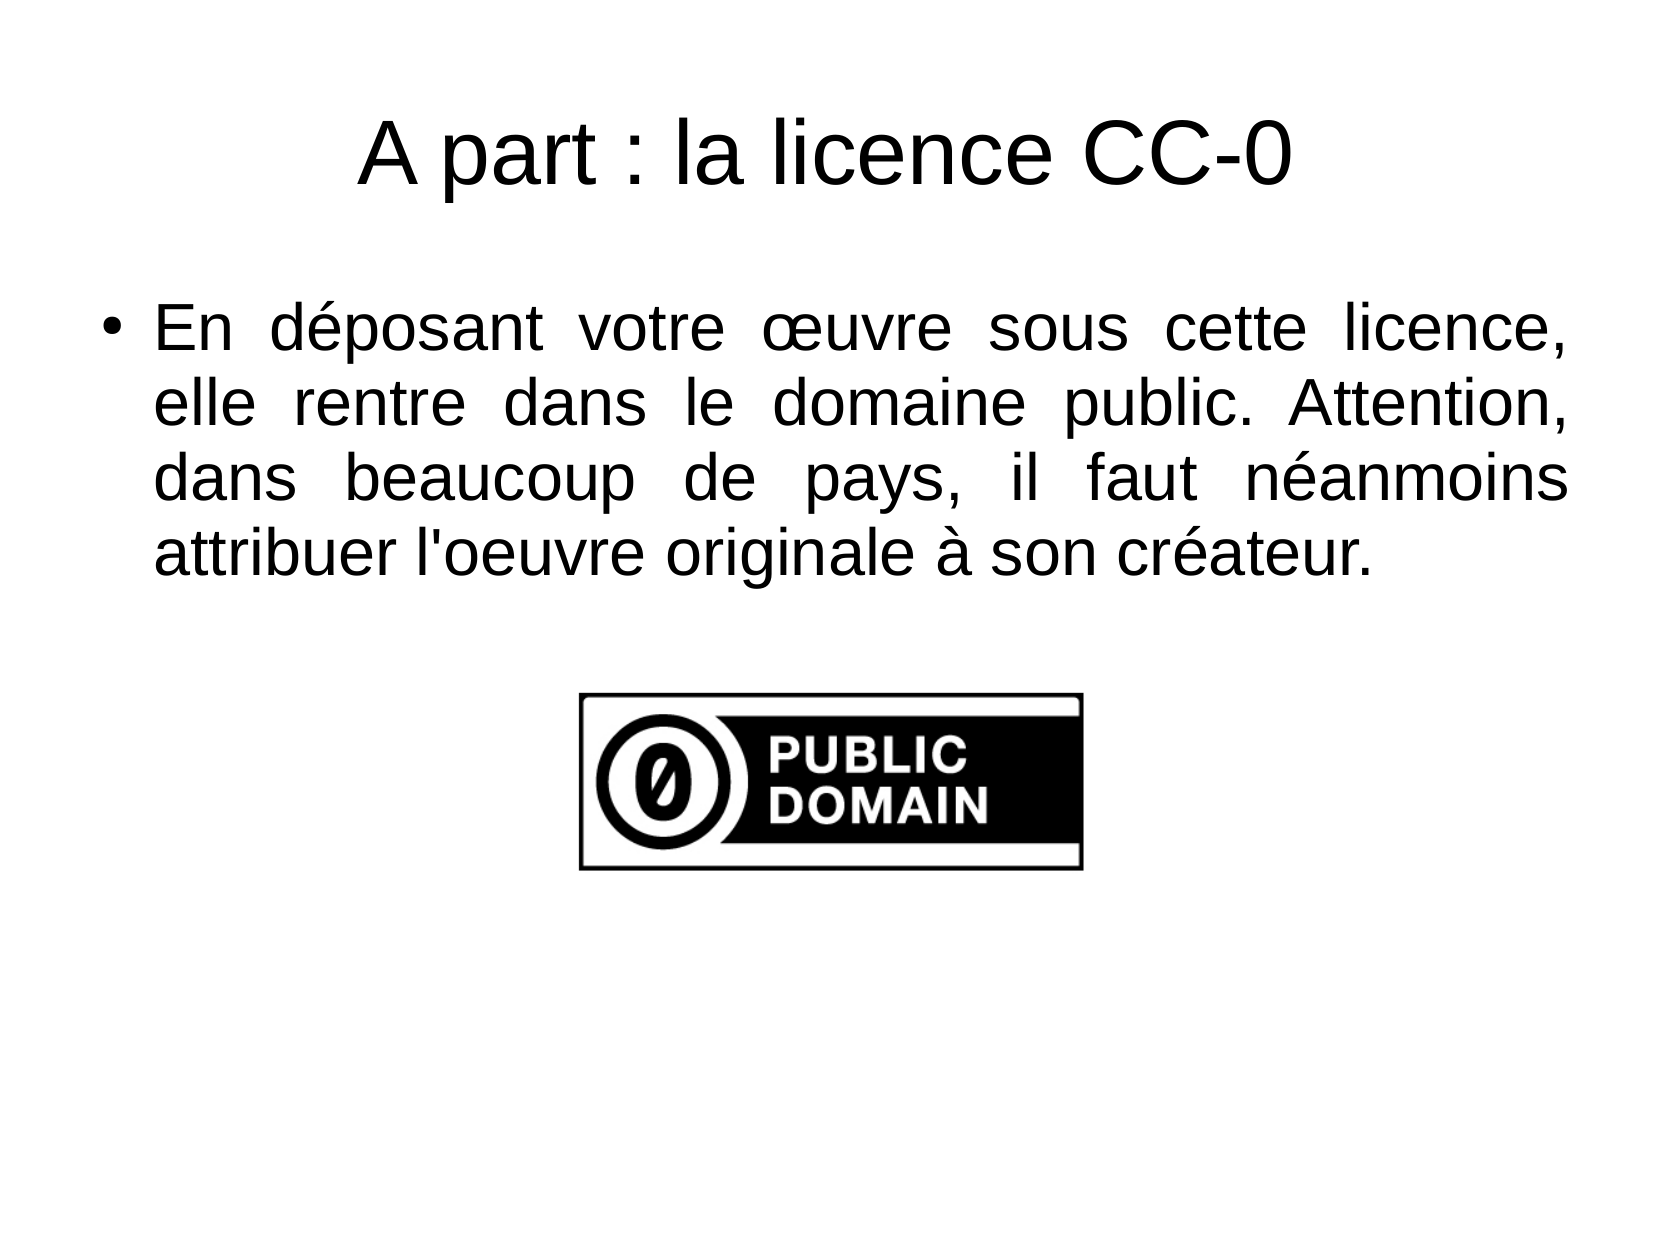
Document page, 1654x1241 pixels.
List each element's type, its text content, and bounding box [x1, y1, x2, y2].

picture [519, 673, 1145, 892]
title A part : la licence CC-0 [82, 49, 1571, 257]
list En déposant votre œuvre sous cette licence, elle rentre dans le domaine public. Attention, dans beaucoup de pays, il faut néanmoins attribuer l'oeuvre originale à son créateur. [82, 290, 1571, 1010]
